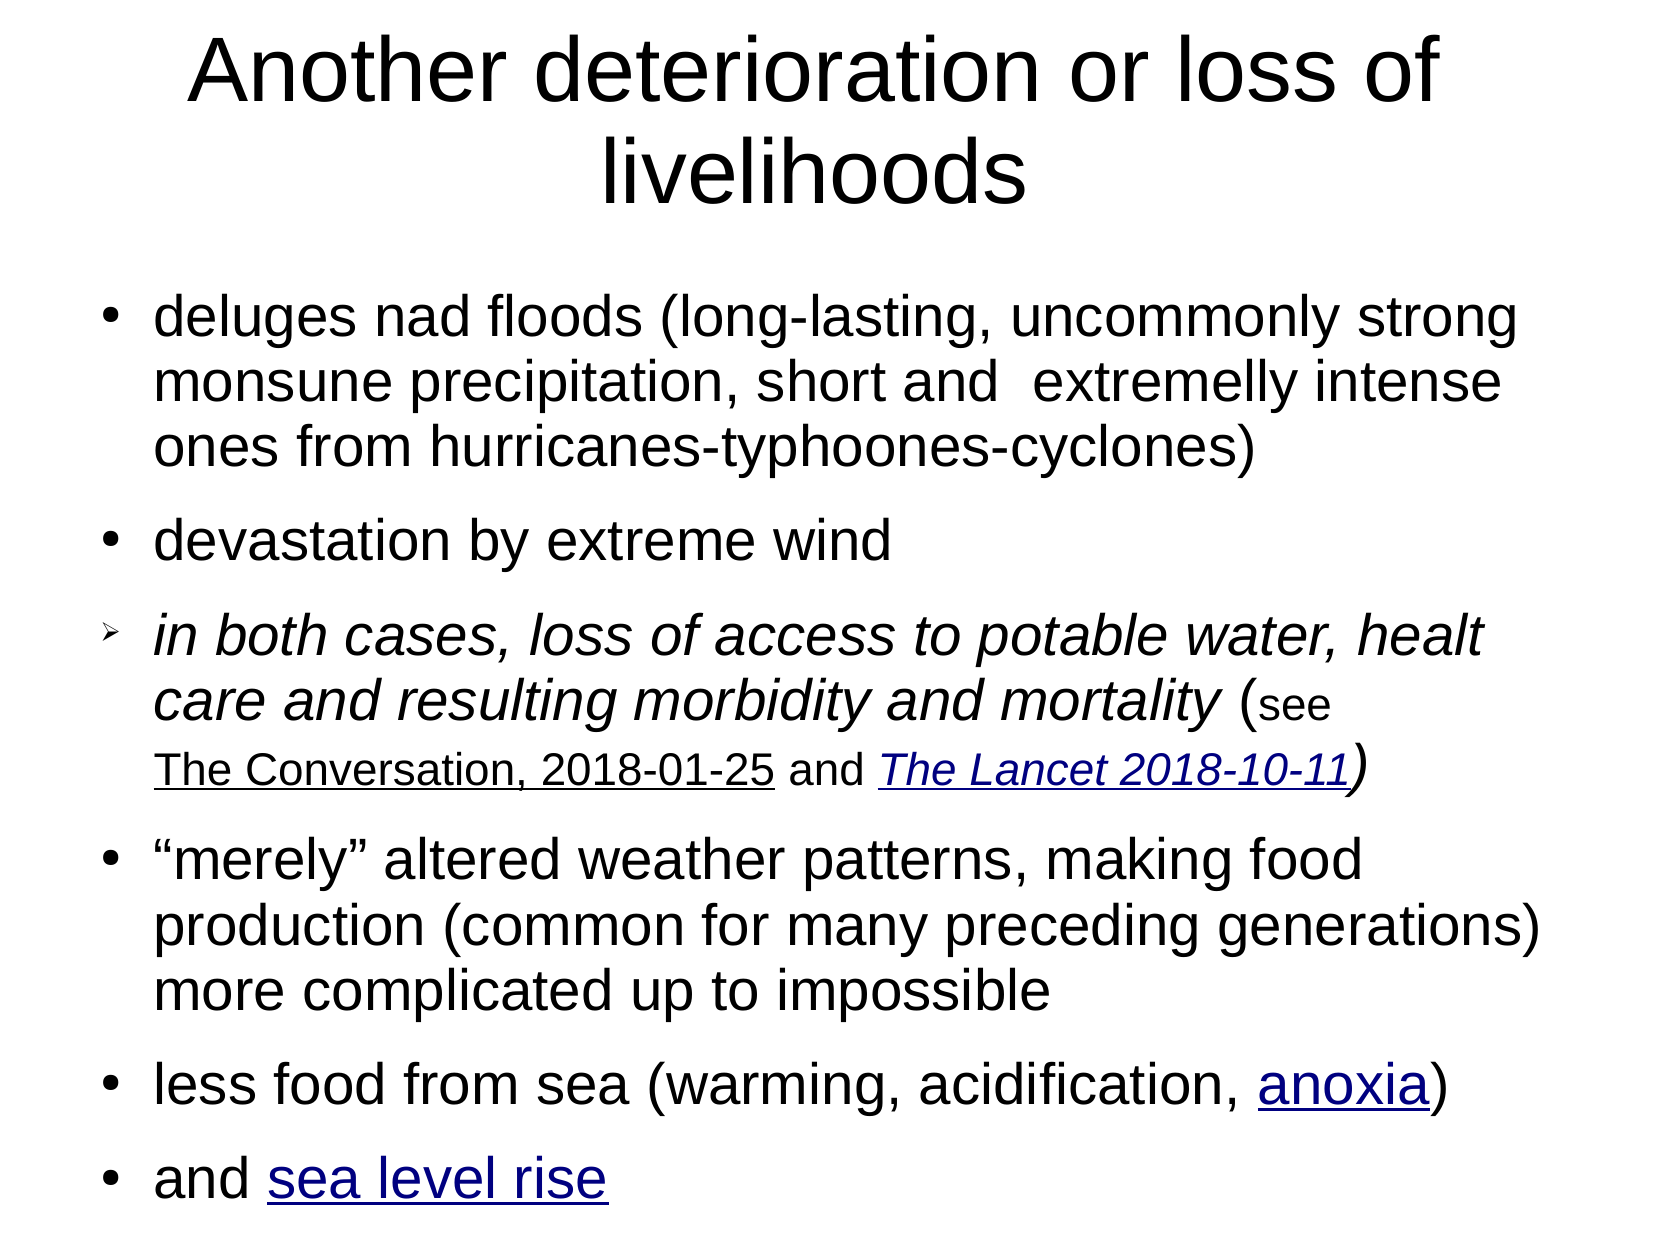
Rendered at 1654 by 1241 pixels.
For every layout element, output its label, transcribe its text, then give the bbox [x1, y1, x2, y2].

title Another deterioration or loss of livelihoods [70, 17, 1559, 225]
list deluges nad floods (long-lasting, uncommonly strong monsune precipitation, short and extremelly intense ones from hurricanes-typhoones-cyclones) devastation by extreme wind in both cases, loss of access to potable water, healt care and resulting morbidity and mortality (see The Conversation, 2018-01-25 and The Lancet 2018-10-11) “merely” altered weather patterns, making food production (common for many preceding generations) more complicated up to impossible less food from sea (warming, acidification, anoxia) and sea level rise [82, 283, 1571, 1241]
